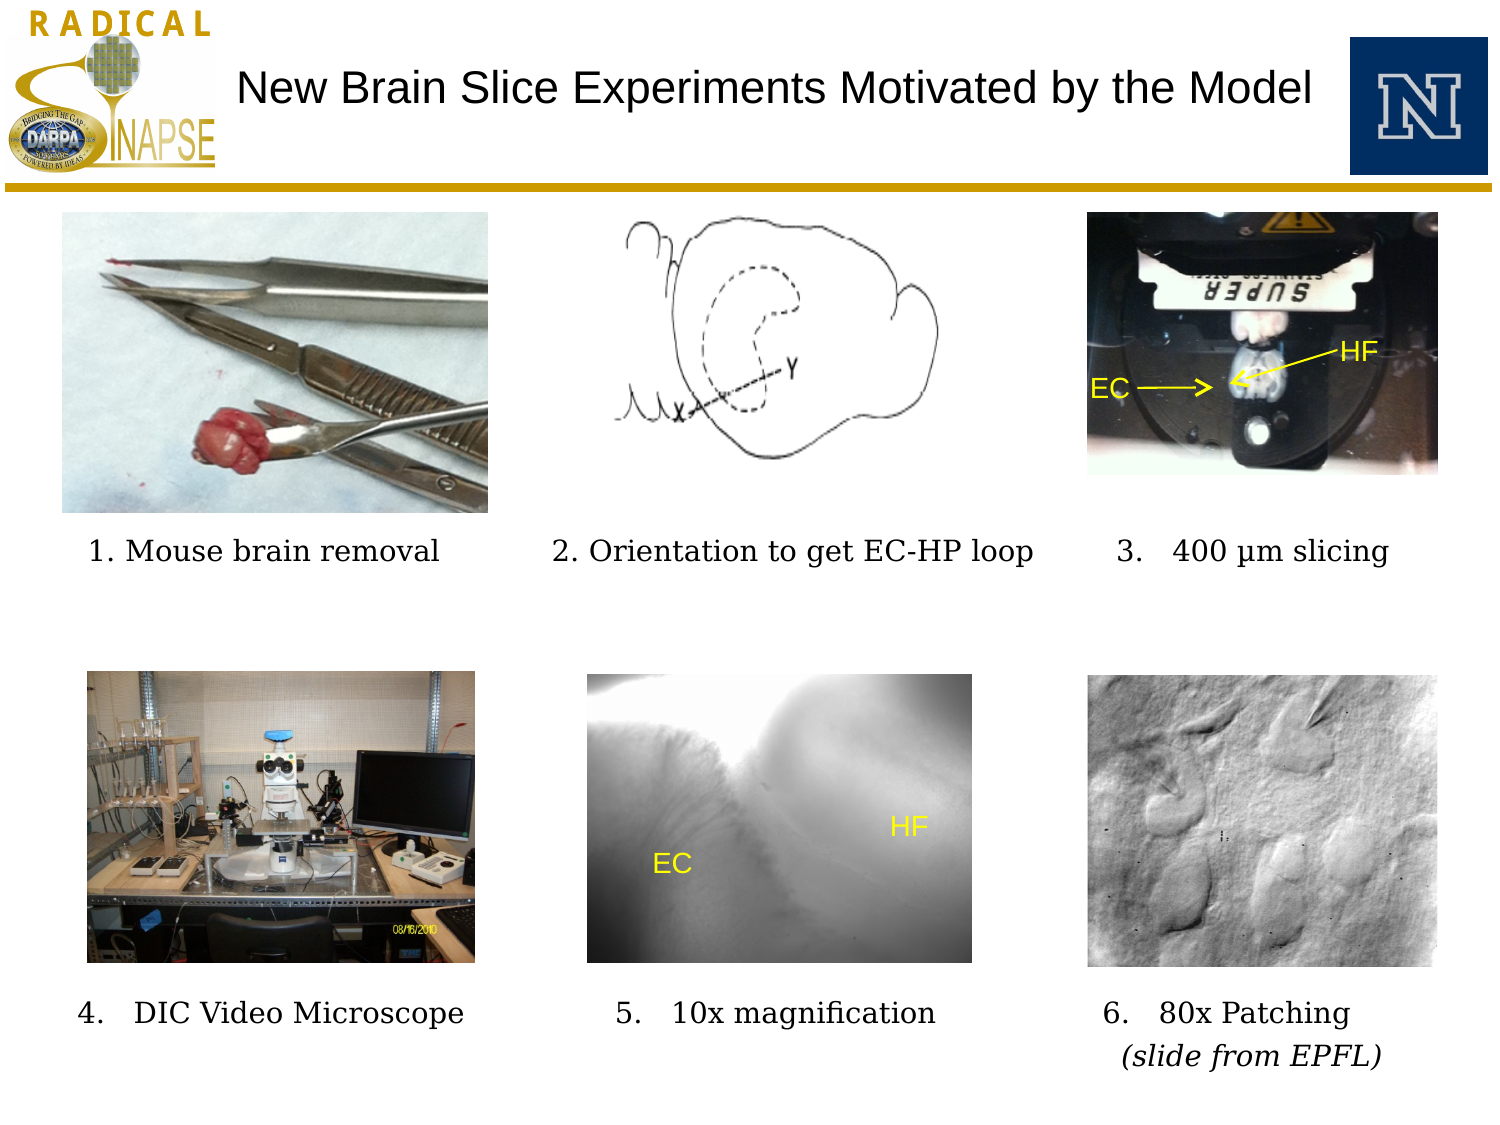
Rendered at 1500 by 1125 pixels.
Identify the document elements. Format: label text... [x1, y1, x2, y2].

text_box HF [874, 799, 950, 863]
picture [1087, 212, 1438, 475]
picture [1087, 675, 1438, 967]
text_box DIC Video Microscope [62, 987, 500, 1050]
picture [587, 212, 957, 468]
text_box New Brain Slice Experiments Motivated by the Model [200, 49, 1350, 138]
picture [587, 674, 972, 963]
text_box 80x Patching (slide from EPFL) [1087, 987, 1438, 1050]
text_box EC [1074, 362, 1150, 425]
text_box Orientation to get EC-HP loop [536, 524, 1100, 588]
text_box 400 µm slicing [1101, 524, 1439, 588]
picture [62, 212, 488, 513]
text_box HF [1324, 324, 1400, 388]
picture [87, 671, 475, 963]
text_box Mouse brain removal [72, 524, 536, 588]
text_box EC [637, 837, 713, 900]
text_box 10x magnification [600, 987, 976, 1050]
picture [1350, 37, 1488, 175]
